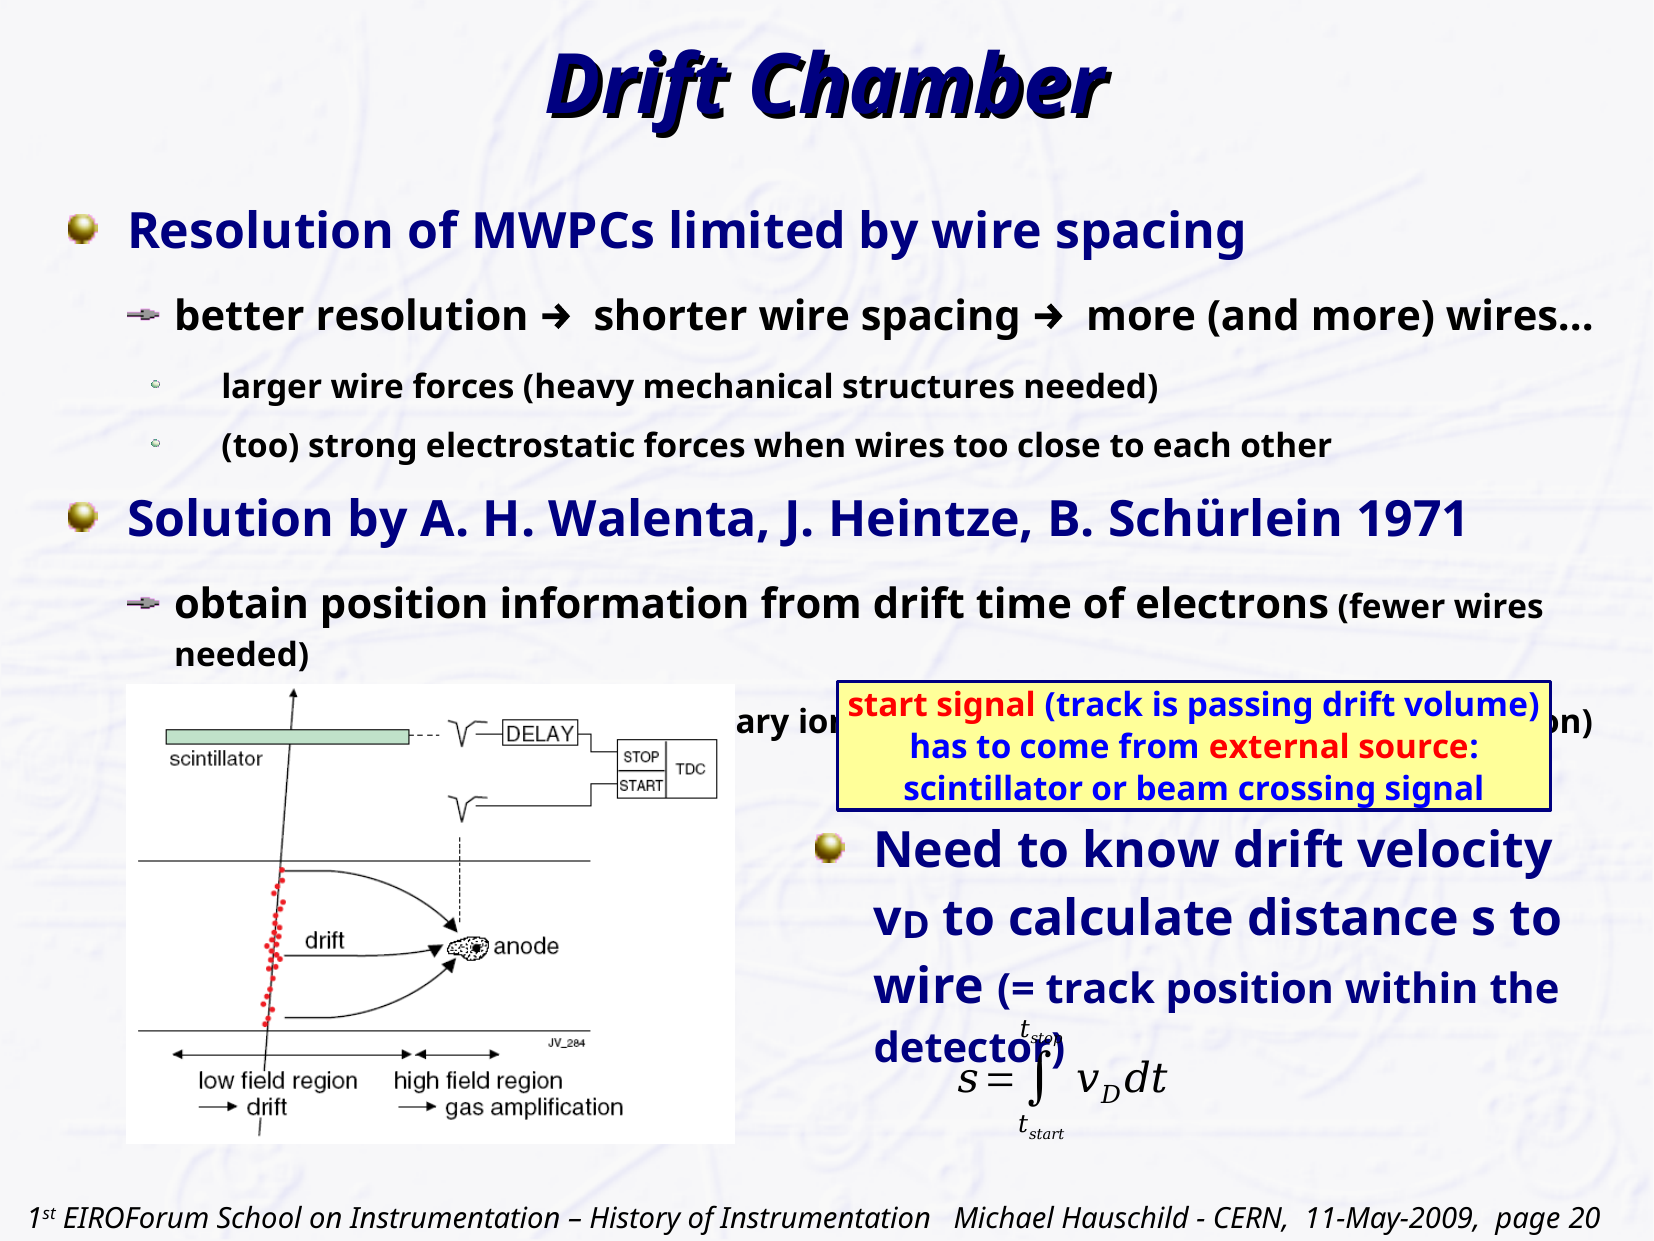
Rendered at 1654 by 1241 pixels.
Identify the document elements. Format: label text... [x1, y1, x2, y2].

chart [951, 1014, 1173, 1143]
picture [0, 0, 1654, 1241]
list Need to know drift velocity vD to calculate distance s to wire (= track position within the detector) [791, 814, 1621, 1224]
list Resolution of MWPCs limited by wire spacing better resolution → shorter wire spacing → more (and more) wires... larger wire forces (heavy mechanical structures needed) (too) strong electrostatic forces when wires too close to each other Solution by A. H. Walenta, J. Heintze, B. Schürlein 1971 obtain position information from drift time of electrons (fewer wires needed) drift time = time between primary ionization and arrival on wire (signal formation) [45, 195, 1621, 1171]
text_box start signal (track is passing drift volume) has to come from external source: scintillator or beam crossing signal [837, 681, 1532, 795]
title Drift Chamber [75, 7, 1576, 158]
